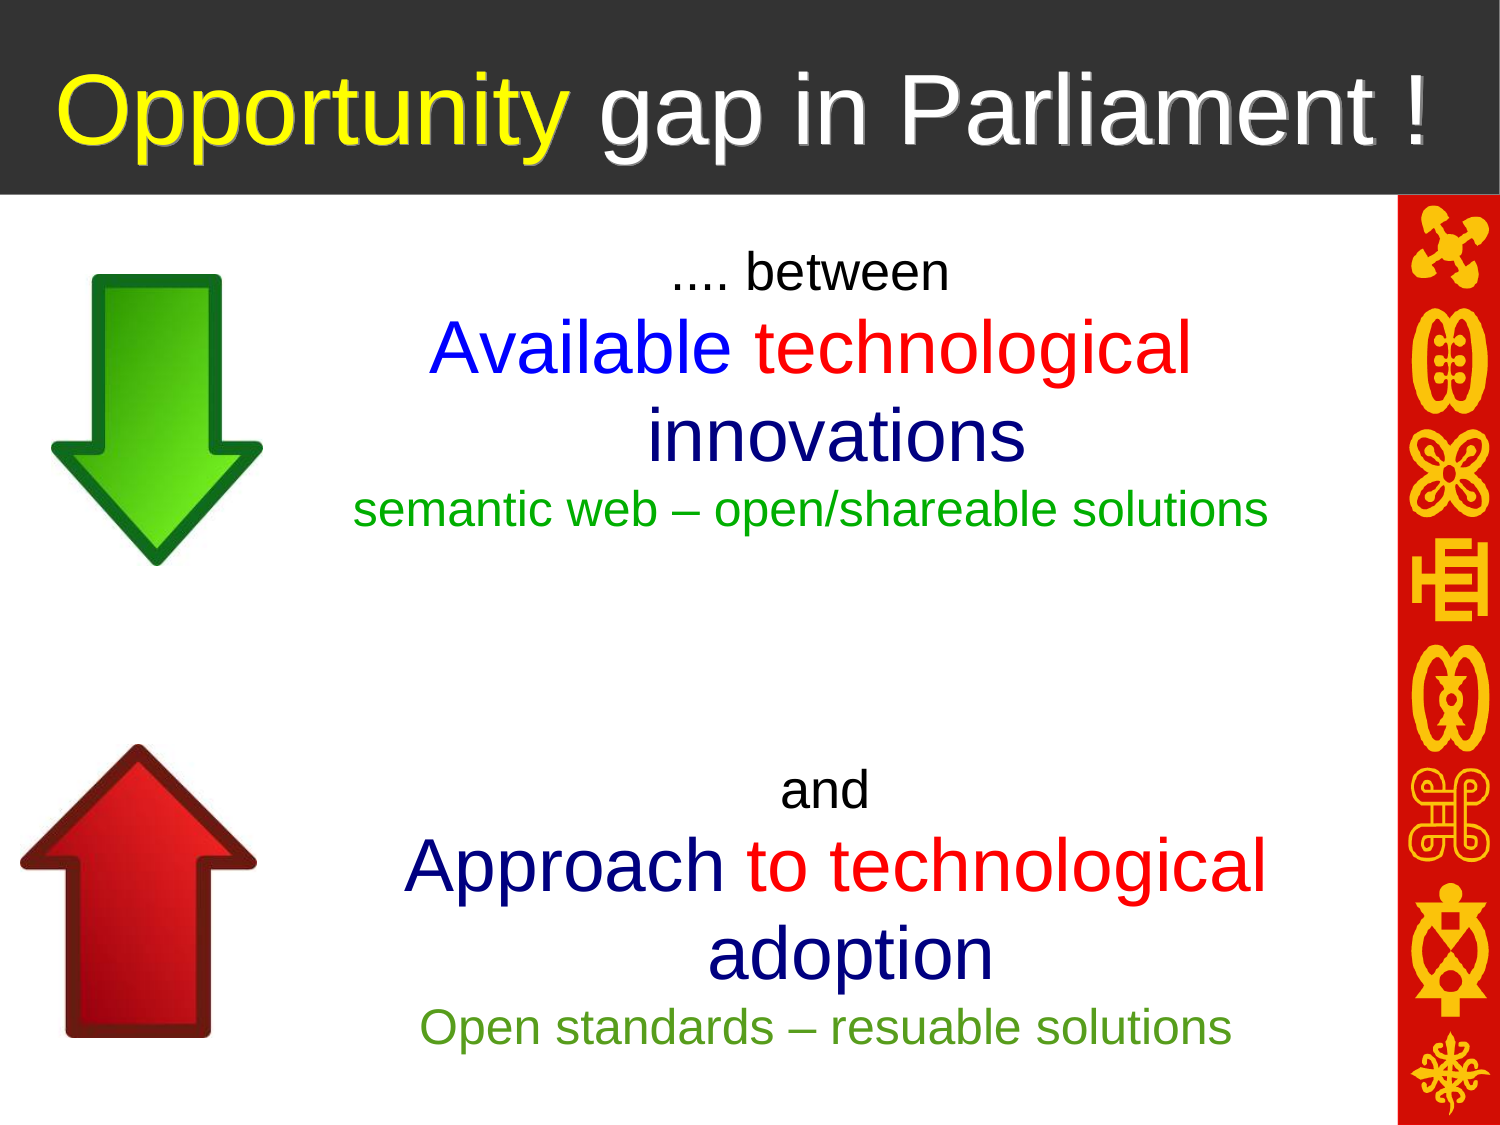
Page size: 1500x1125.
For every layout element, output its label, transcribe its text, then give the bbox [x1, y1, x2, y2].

text_box and Approach to technological adoption Open standards – resuable solutions [240, 750, 1396, 1081]
picture [1397, 195, 1500, 1125]
picture [51, 274, 263, 566]
text_box .... between Available technological innovations semantic web – open/shareable solutions [285, 216, 1320, 546]
title Opportunity gap in Parliament ! [0, 32, 1486, 177]
picture [20, 744, 257, 1038]
